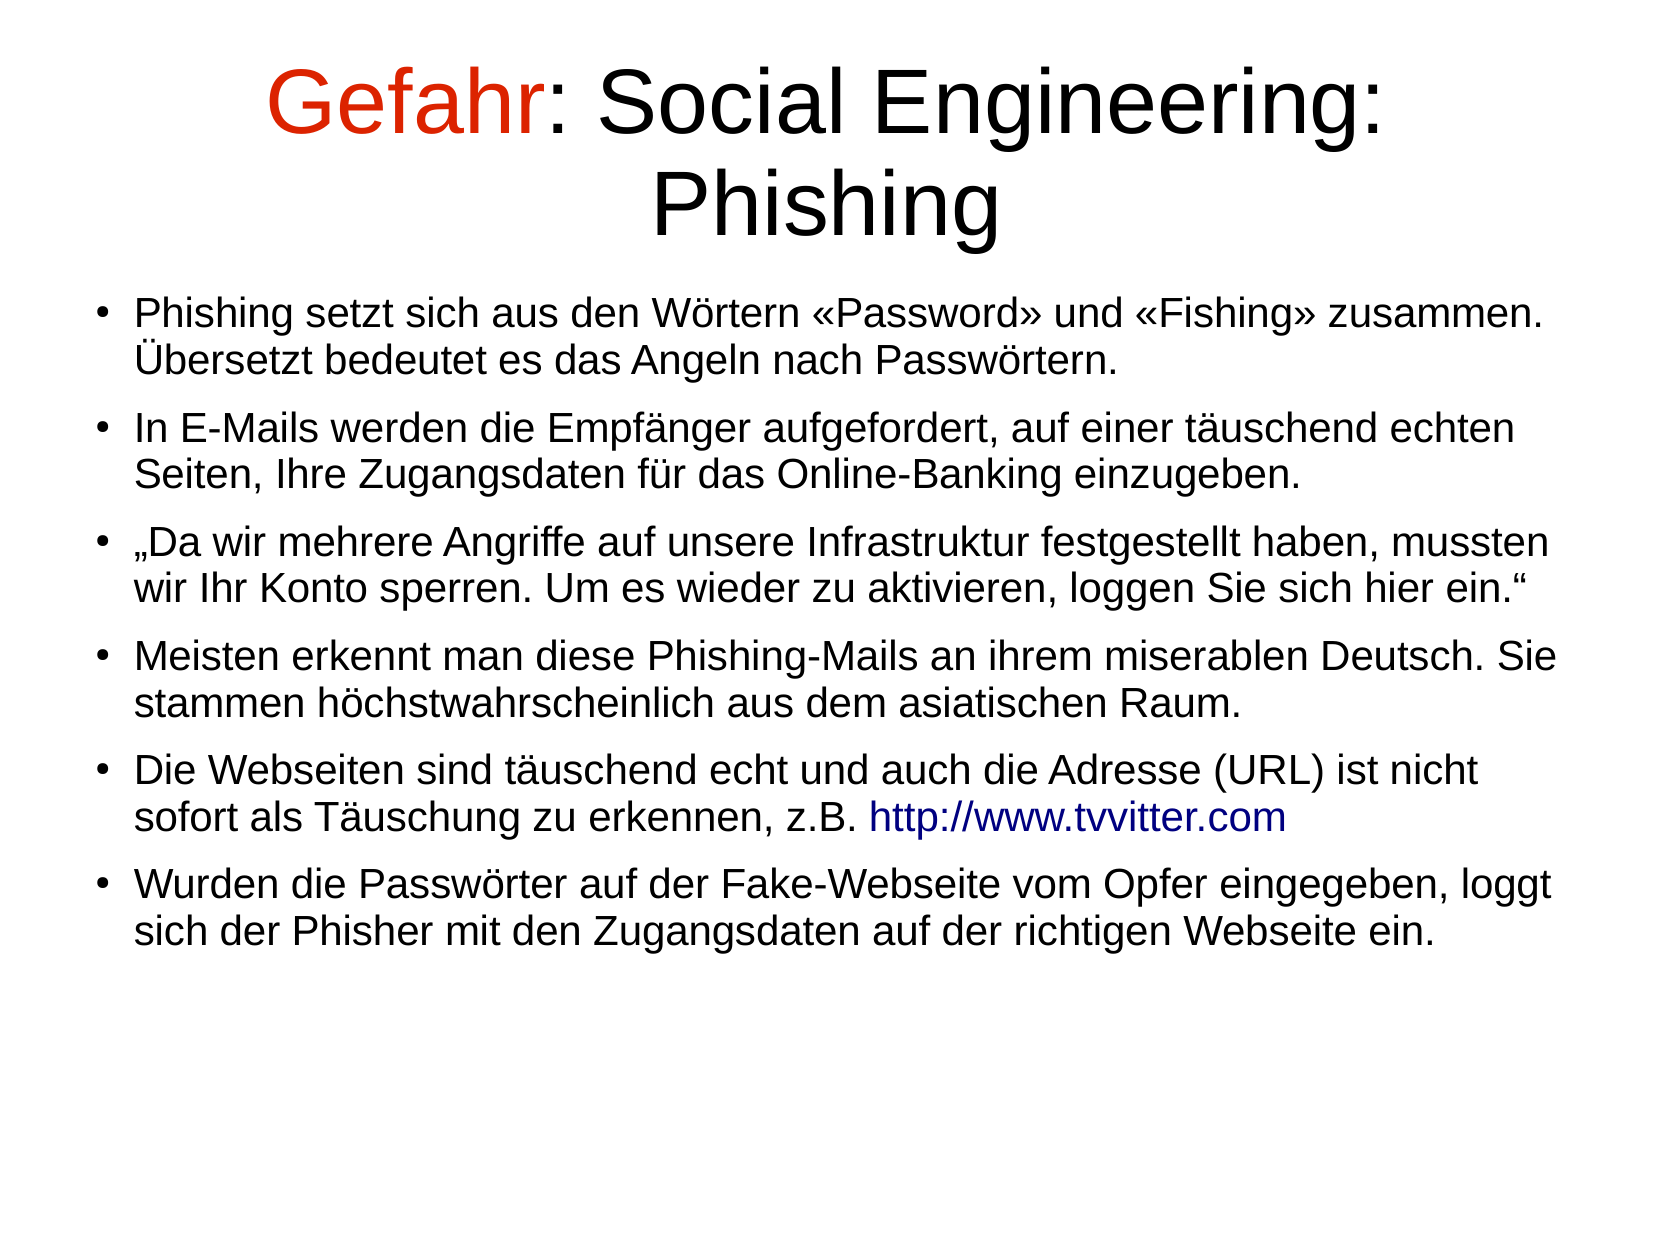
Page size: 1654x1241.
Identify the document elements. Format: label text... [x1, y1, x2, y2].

list Phishing setzt sich aus den Wörtern «Password» und «Fishing» zusammen. Übersetzt bedeutet es das Angeln nach Passwörtern. In E-Mails werden die Empfänger aufgefordert, auf einer täuschend echten Seiten, Ihre Zugangsdaten für das Online-Banking einzugeben. „Da wir mehrere Angriffe auf unsere Infrastruktur festgestellt haben, mussten wir Ihr Konto sperren. Um es wieder zu aktivieren, loggen Sie sich hier ein.“ Meisten erkennt man diese Phishing-Mails an ihrem miserablen Deutsch. Sie stammen höchstwahrscheinlich aus dem asiatischen Raum. Die Webseiten sind täuschend echt und auch die Adresse (URL) ist nicht sofort als Täuschung zu erkennen, z.B. http://www.tvvitter.com Wurden die Passwörter auf der Fake-Webseite vom Opfer eingegeben, loggt sich der Phisher mit den Zugangsdaten auf der richtigen Webseite ein. [82, 290, 1571, 1010]
title Gefahr: Social Engineering: Phishing [82, 49, 1571, 257]
